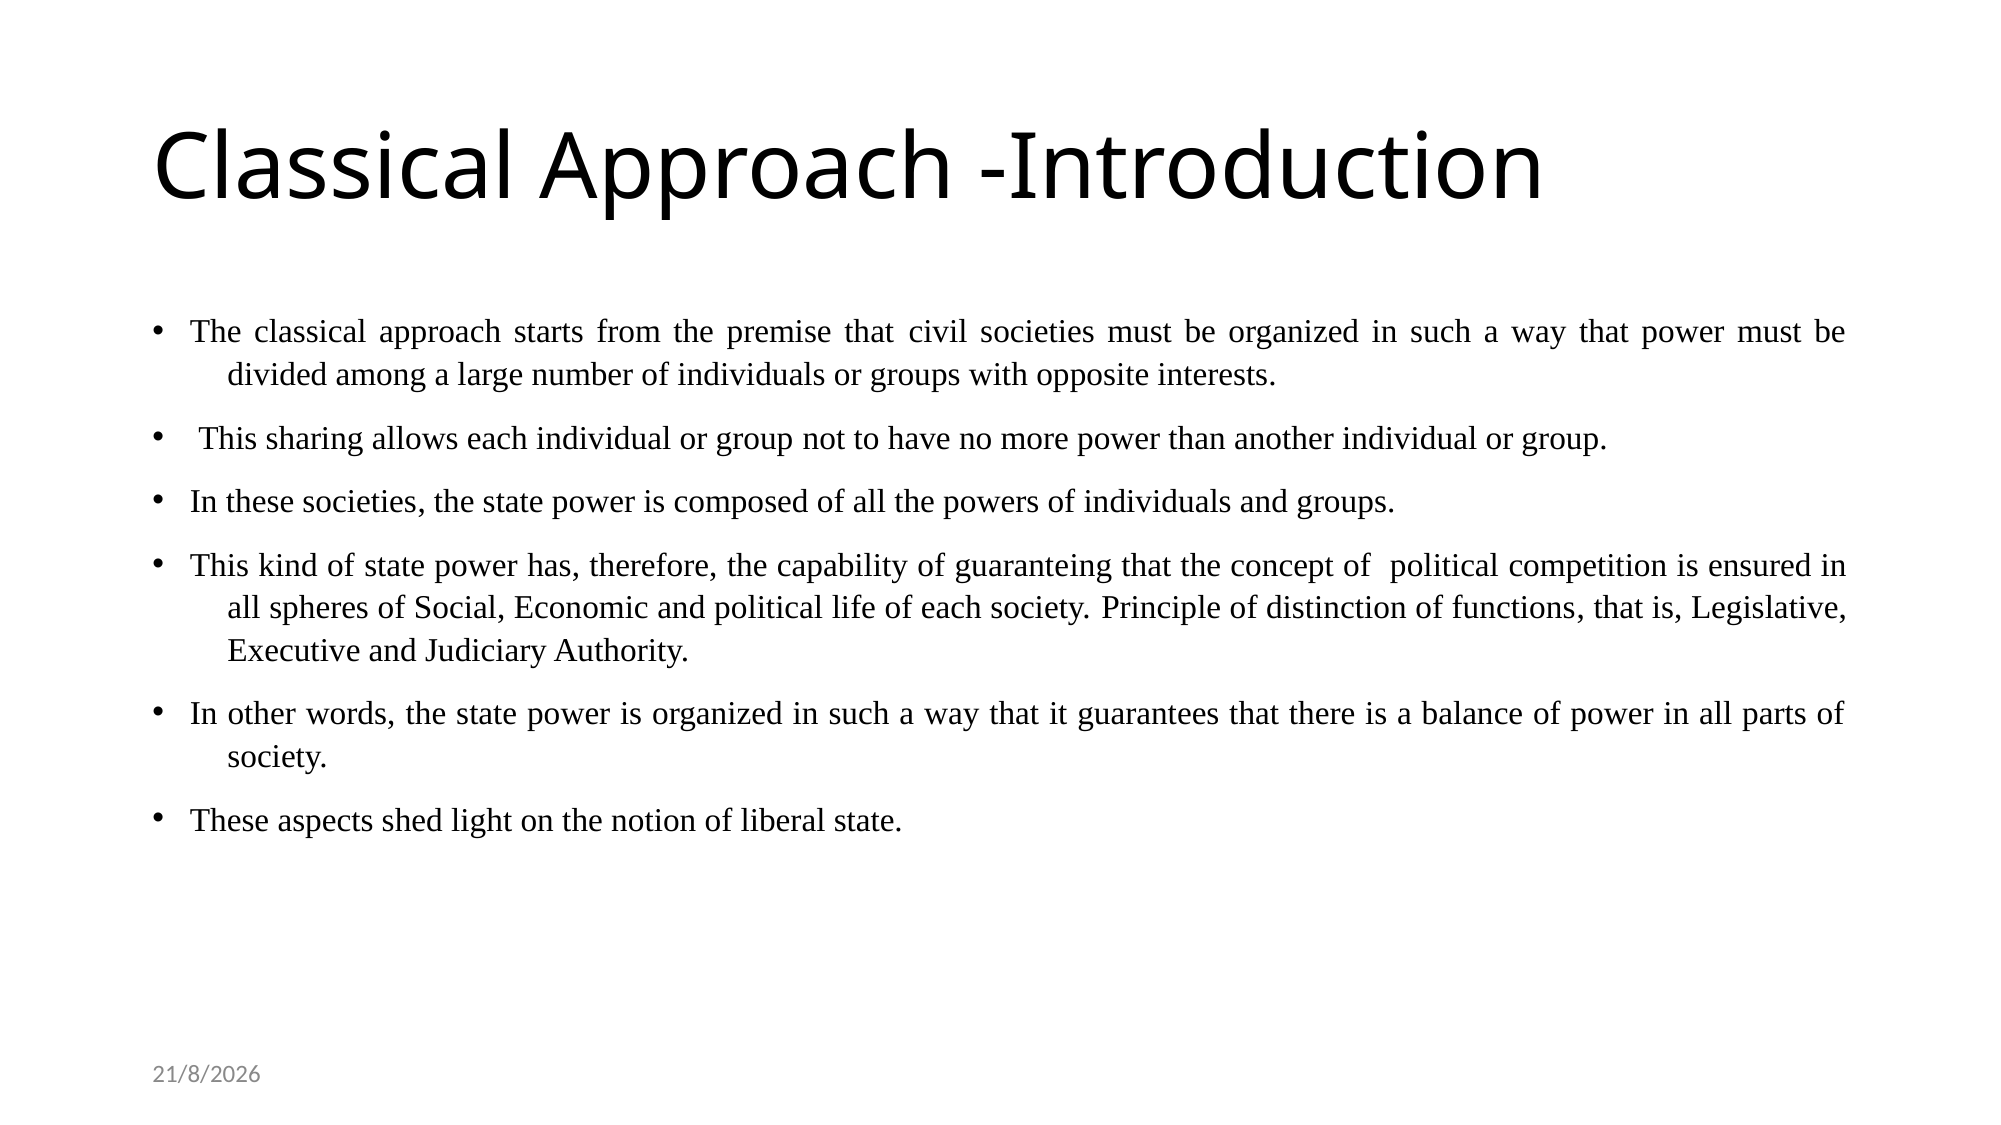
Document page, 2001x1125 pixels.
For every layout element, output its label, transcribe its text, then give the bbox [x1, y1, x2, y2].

title Classical Approach -Introduction [137, 59, 1863, 278]
list The classical approach starts from the premise that civil societies must be organized in such a way that power must be divided among a large number of individuals or groups with opposite interests. This sharing allows each individual or group not to have no more power than another individual or group. In these societies, the state power is composed of all the powers of individuals and groups. This kind of state power has, therefore, the capability of guaranteing that the concept of political competition is ensured in all spheres of Social, Economic and political life of each society. Principle of distinction of functions, that is, Legislative, Executive and Judiciary Authority. In other words, the state power is organized in such a way that it guarantees that there is a balance of power in all parts of society. These aspects shed light on the notion of liberal state. [137, 299, 1863, 1014]
text_box 15/3/2022 [137, 1042, 588, 1103]
